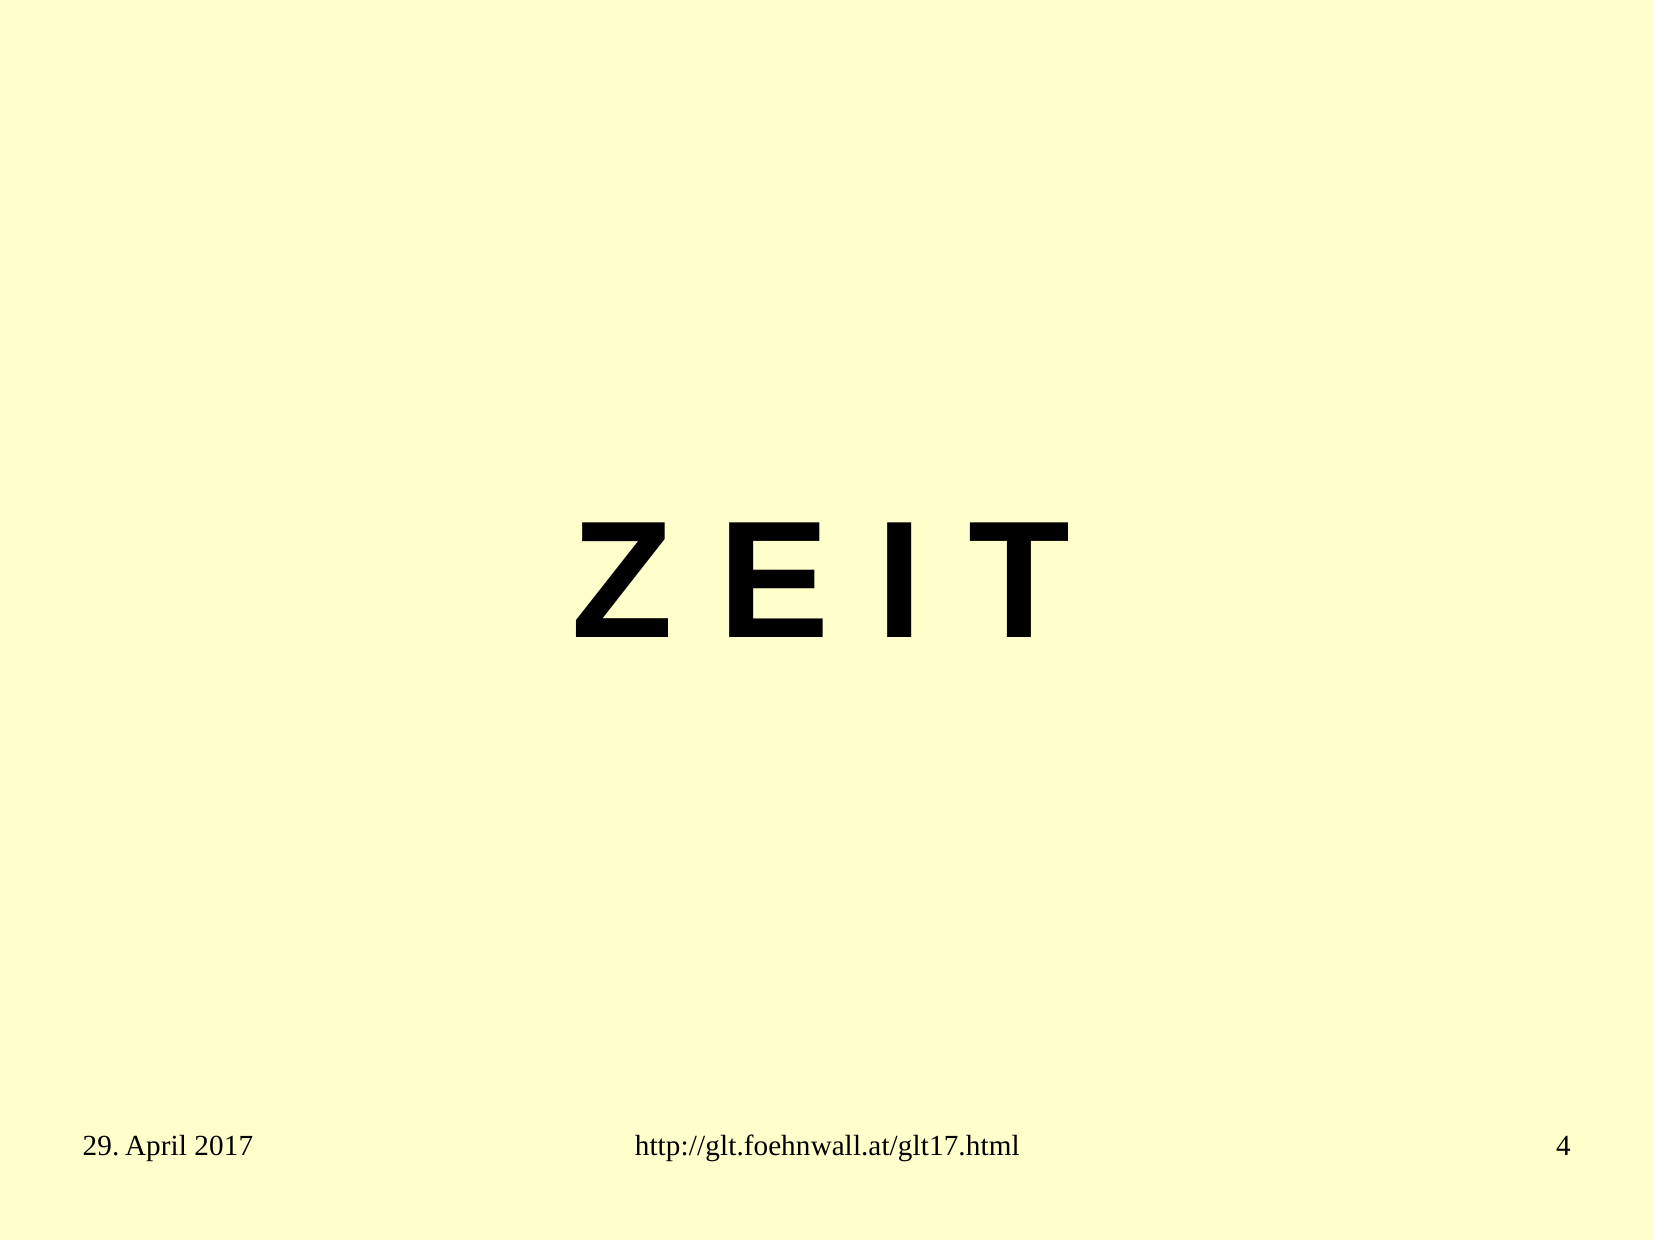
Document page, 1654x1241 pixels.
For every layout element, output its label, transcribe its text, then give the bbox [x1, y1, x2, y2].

title Z E I T [76, 273, 1565, 886]
